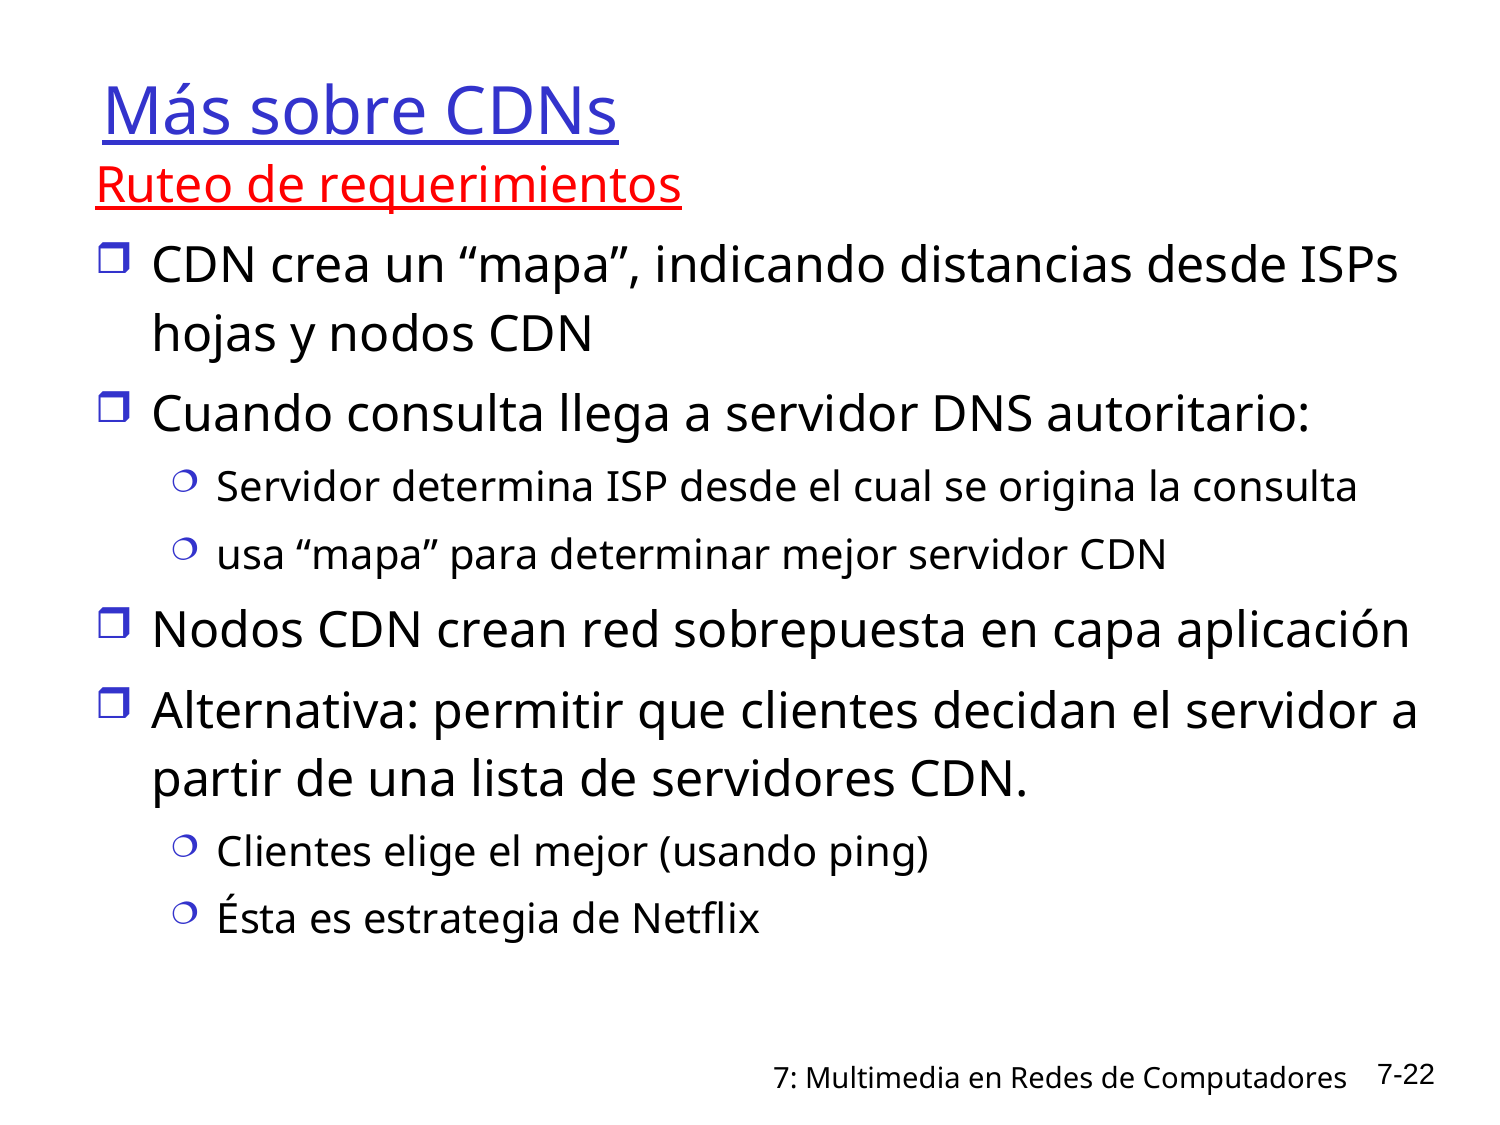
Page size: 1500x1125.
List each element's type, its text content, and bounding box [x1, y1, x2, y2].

list Ruteo de requerimientos CDN crea un “mapa”, indicando distancias desde ISPs hojas y nodos CDN Cuando consulta llega a servidor DNS autoritario: Servidor determina ISP desde el cual se origina la consulta usa “mapa” para determinar mejor servidor CDN Nodos CDN crean red sobrepuesta en capa aplicación Alternativa: permitir que clientes decidan el servidor a partir de una lista de servidores CDN. Clientes elige el mejor (usando ping) Ésta es estrategia de Netflix [80, 140, 1463, 1073]
title Más sobre CDNs [87, 37, 1363, 140]
